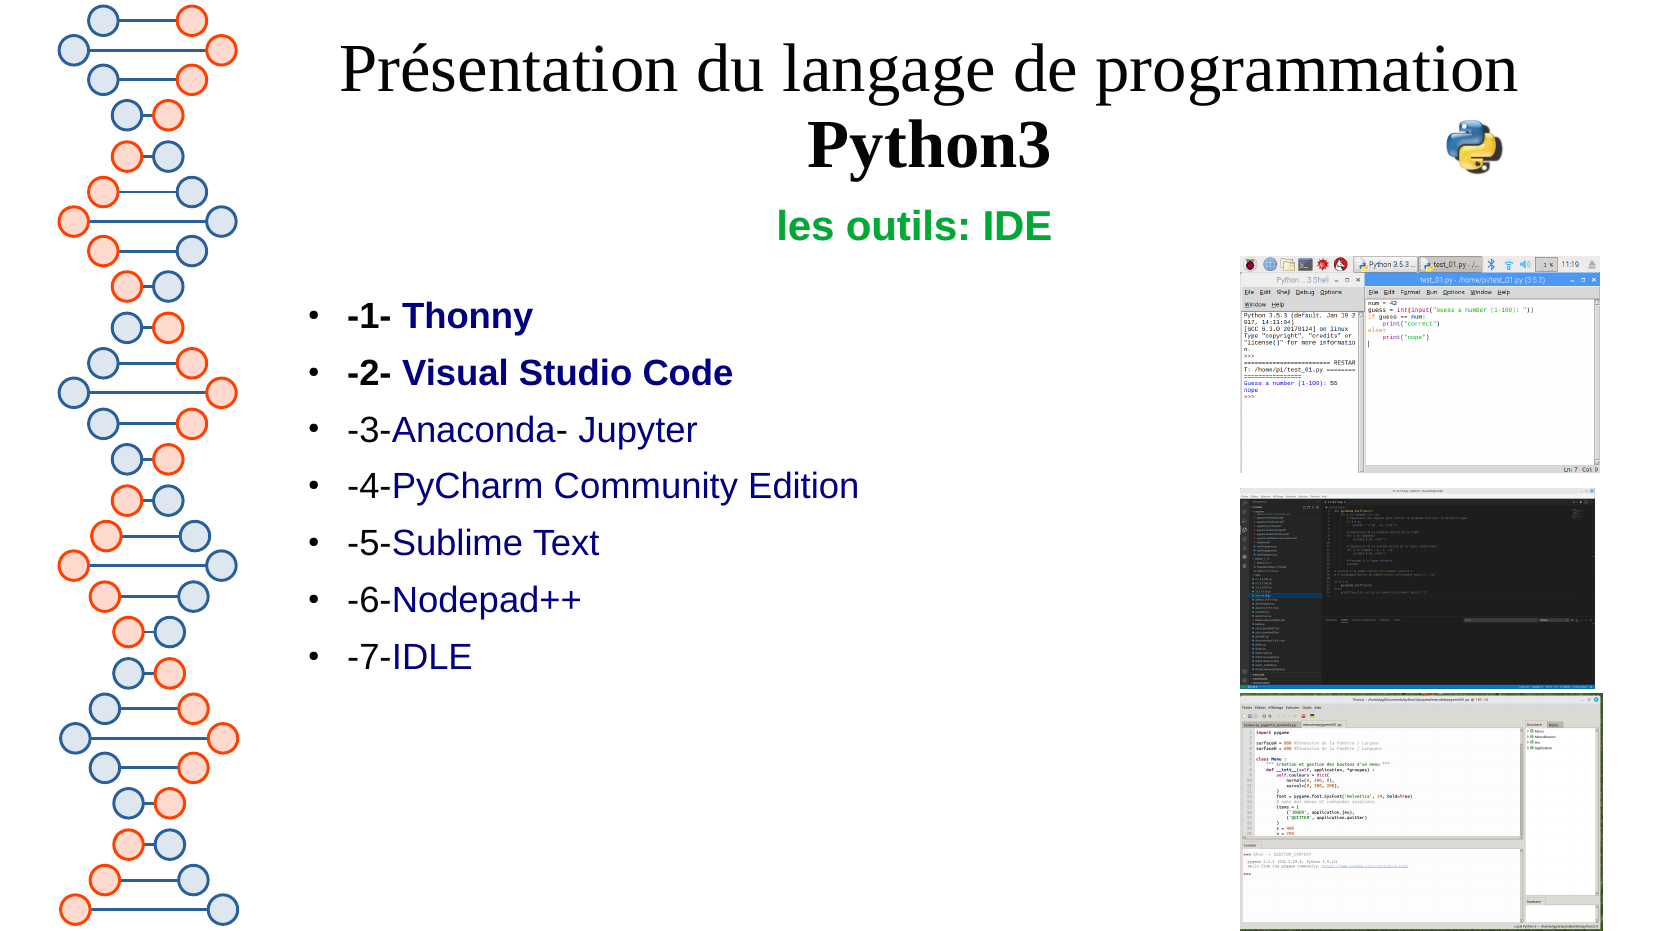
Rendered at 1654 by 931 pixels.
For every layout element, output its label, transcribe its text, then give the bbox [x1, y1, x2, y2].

title Présentation du langage de programmation Python3 [265, 29, 1595, 184]
picture [1240, 693, 1603, 931]
text_box les outils: IDE [767, 202, 1123, 249]
picture [1443, 118, 1506, 176]
picture [1240, 256, 1600, 473]
list -1- Thonny -2- Visual Studio Code -3-Anaconda- Jupyter -4-PyCharm Community Edition -5-Sublime Text -6-Nodepad++ -7-IDLE [295, 295, 1063, 680]
picture [1240, 488, 1595, 689]
